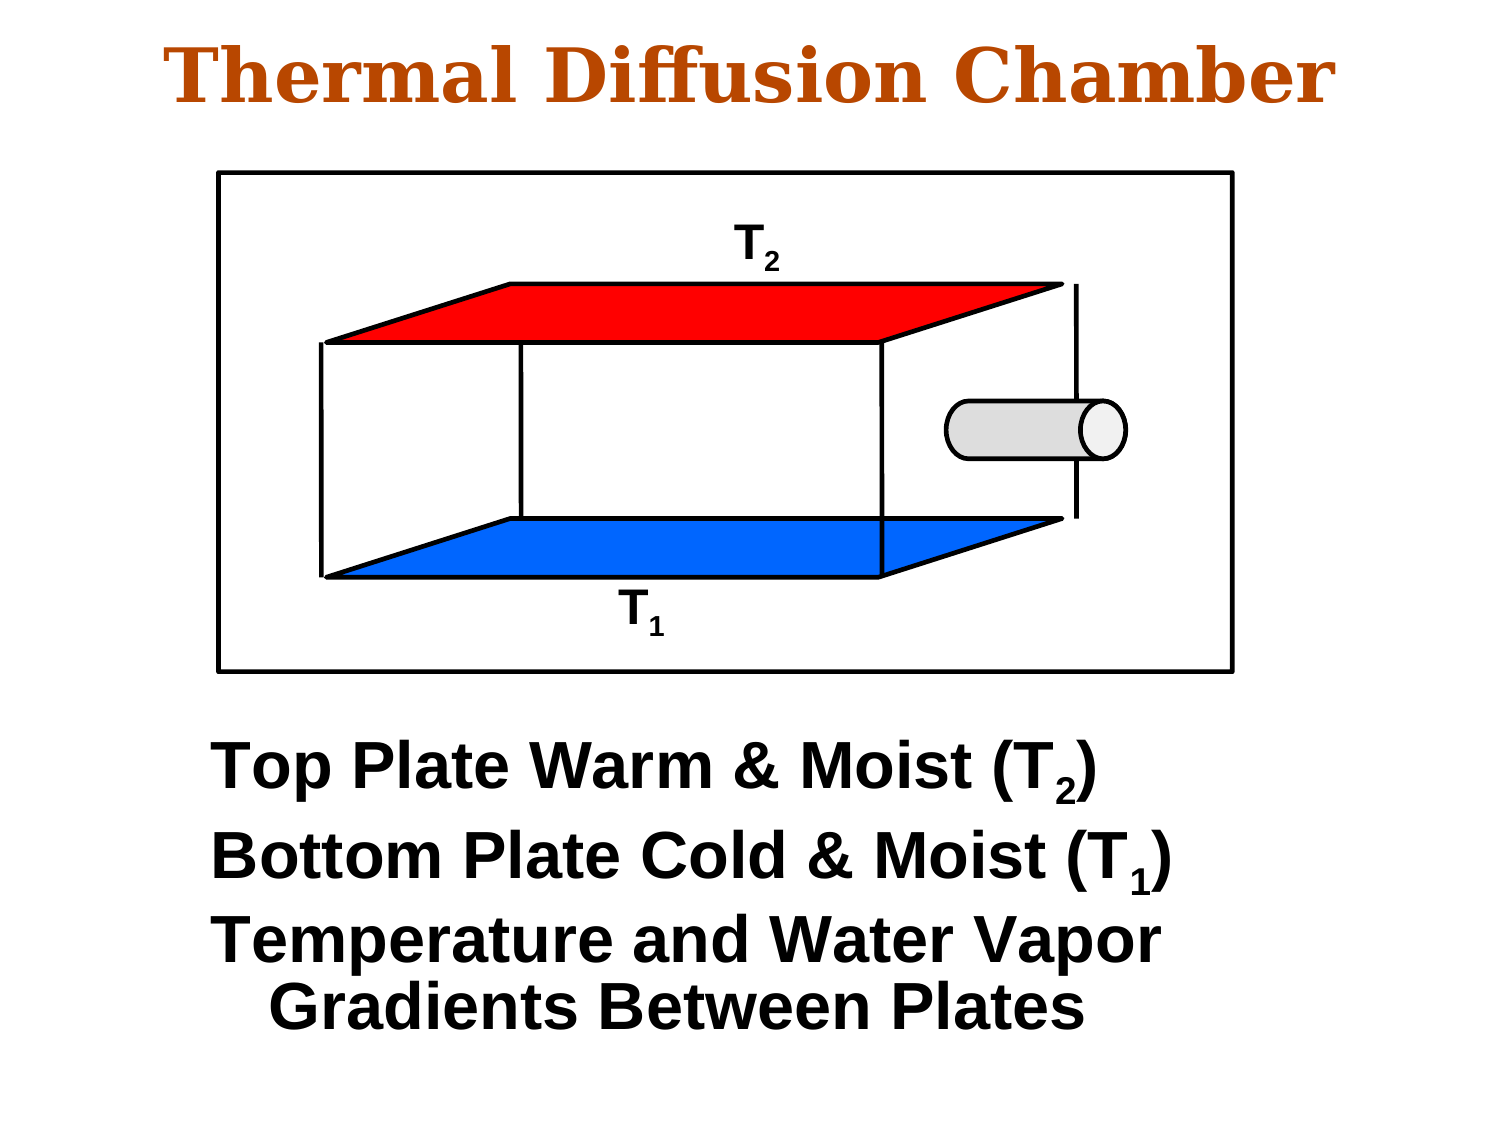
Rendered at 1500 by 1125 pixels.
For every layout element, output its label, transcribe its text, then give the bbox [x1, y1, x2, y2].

text_box T1 [530, 571, 753, 648]
text_box T2 [646, 206, 869, 284]
text_box [218, 172, 1233, 672]
title Thermal Diffusion Chamber [0, 17, 1500, 138]
text_box Top Plate Warm & Moist (T2) Bottom Plate Cold & Moist (T1) Temperature and Water Vapor Gradients Between Plates [135, 727, 1377, 1044]
